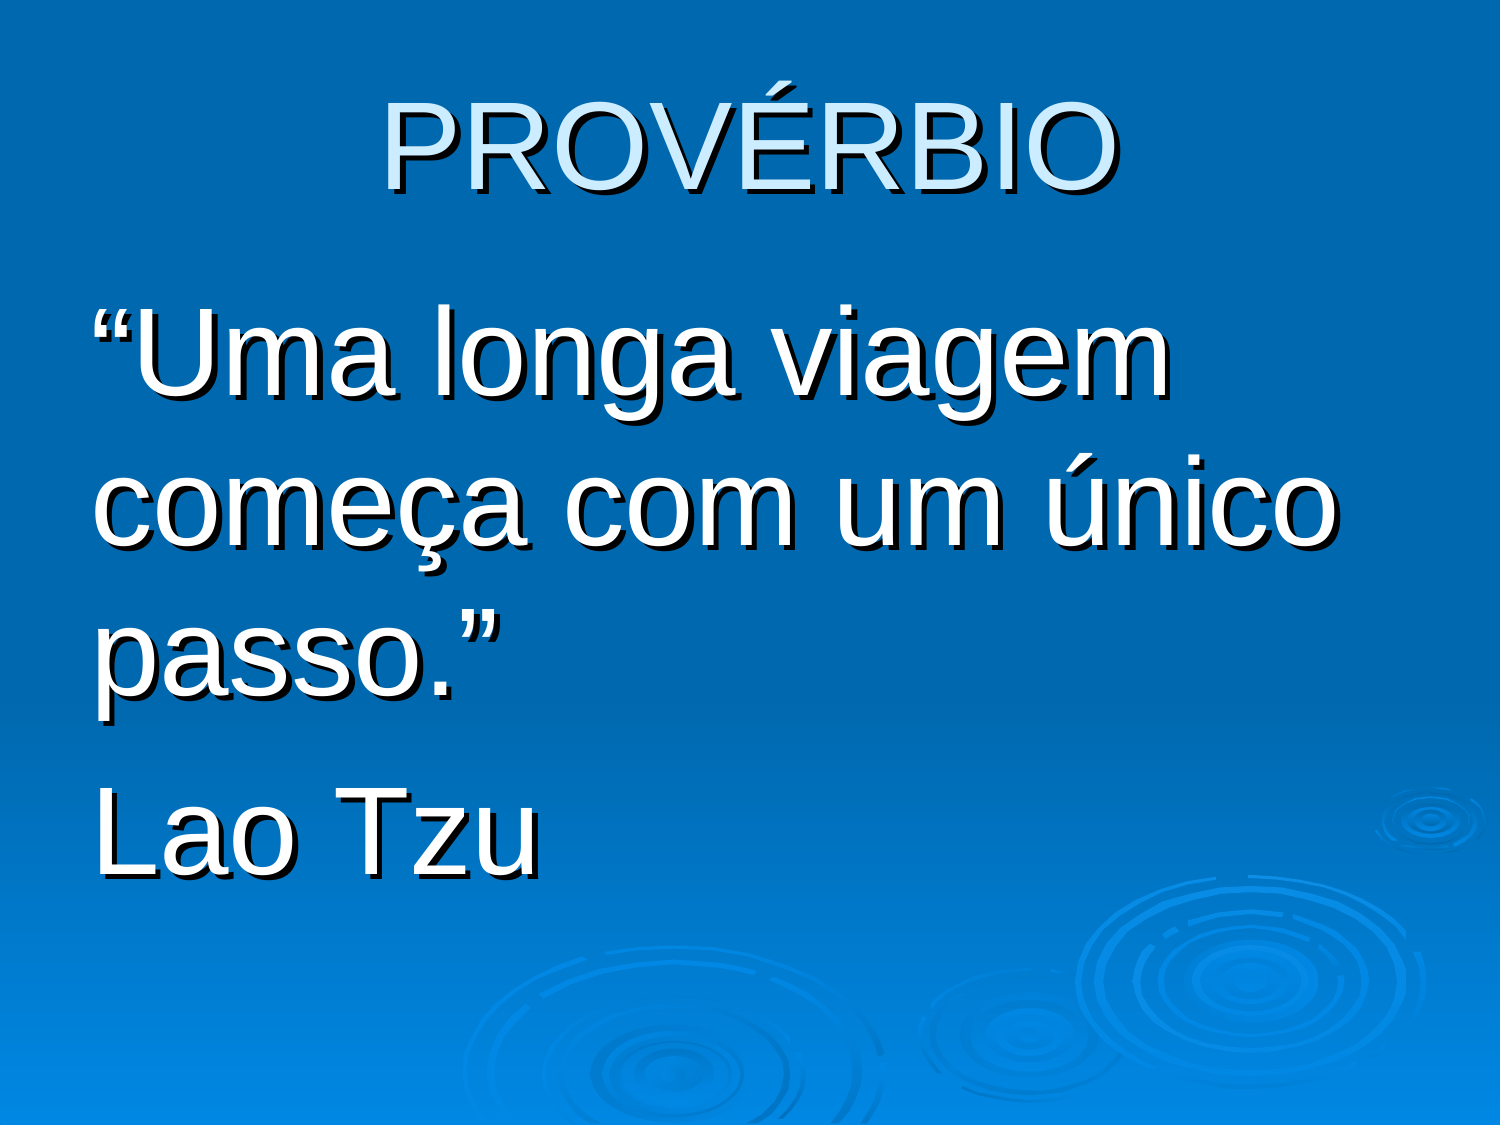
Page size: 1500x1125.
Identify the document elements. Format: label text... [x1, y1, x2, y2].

list “Uma longa viagem começa com um único passo.” Lao Tzu [75, 262, 1426, 1005]
title PROVÉRBIO [75, 45, 1426, 233]
